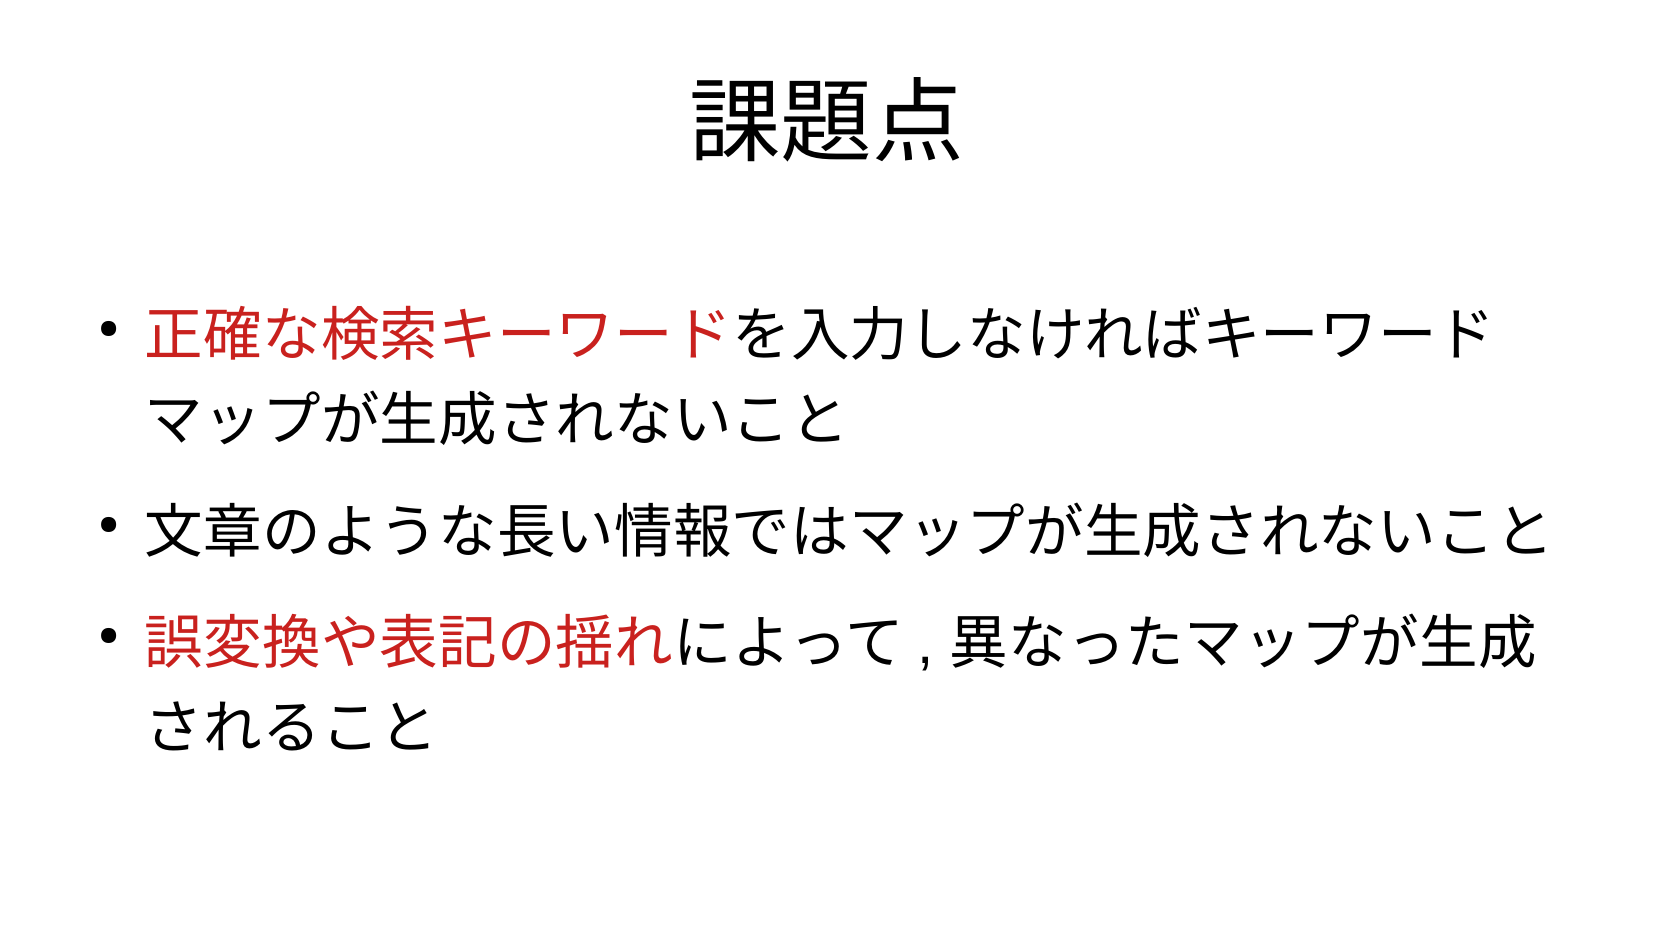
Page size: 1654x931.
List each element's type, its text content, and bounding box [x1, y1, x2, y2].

title 課題点 [82, 37, 1571, 193]
list 正確な検索キーワードを入力しなければキーワードマップが生成されないこと 文章のような長い情報ではマップが生成されないこと 誤変換や表記の揺れによって , 異なったマップが生成されること [82, 287, 1571, 827]
